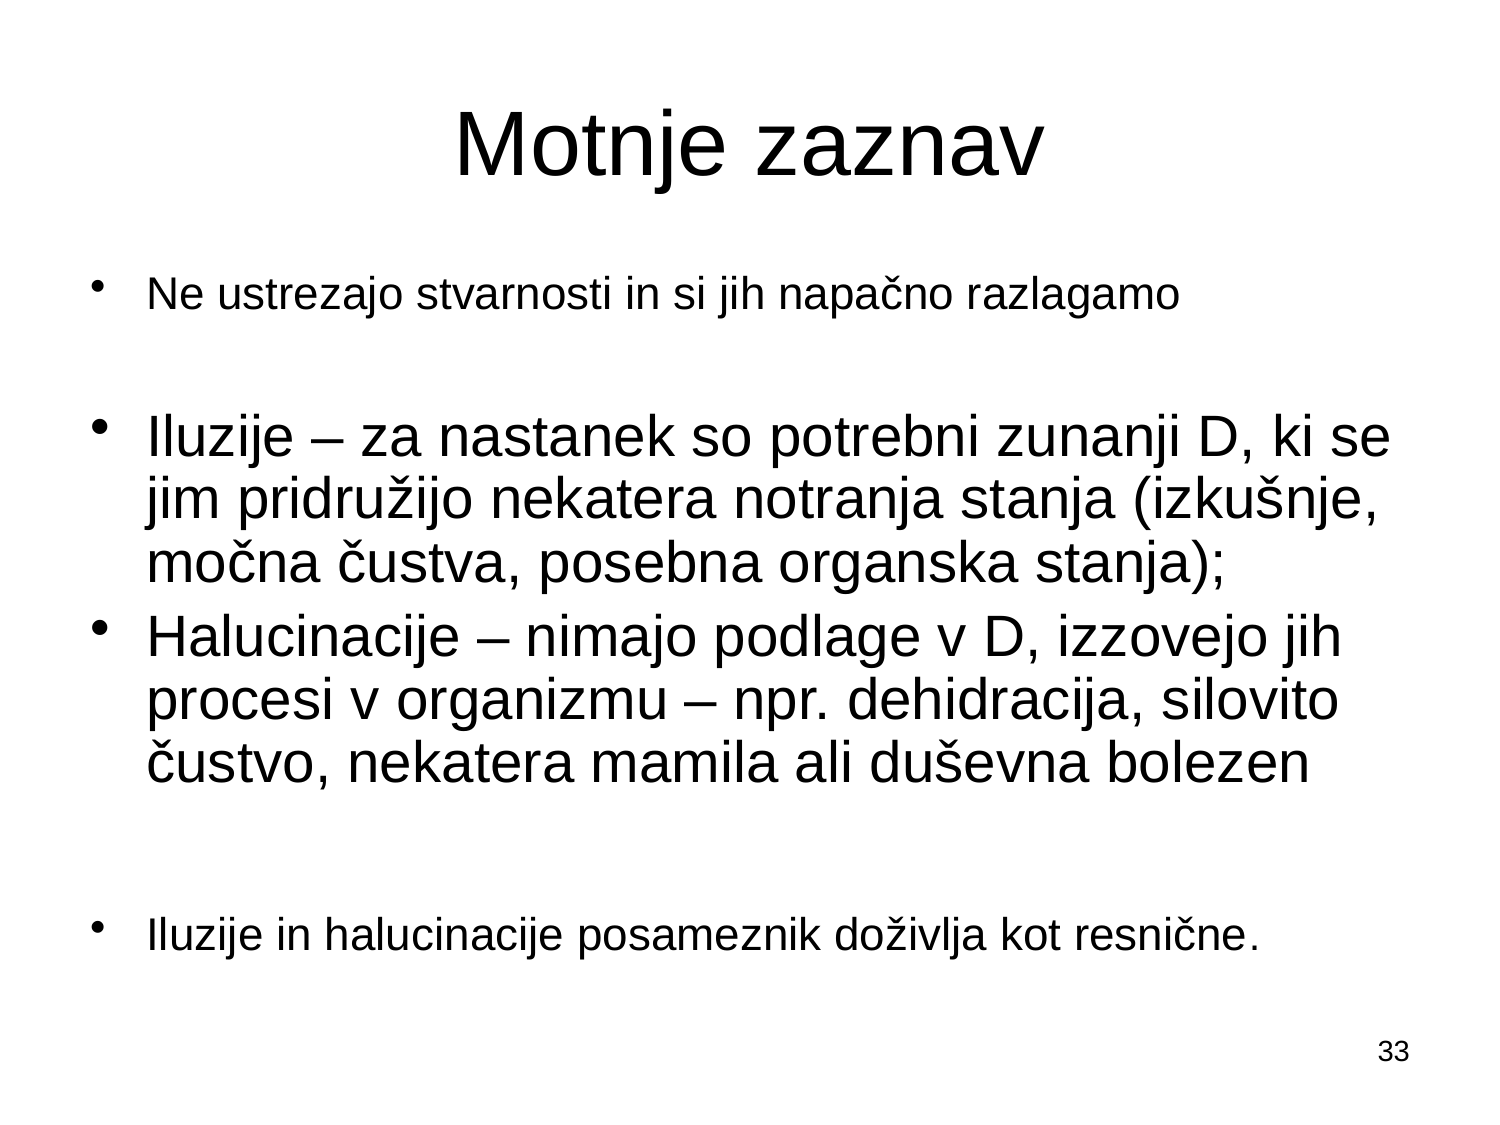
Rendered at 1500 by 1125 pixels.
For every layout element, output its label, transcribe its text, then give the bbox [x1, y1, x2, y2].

slide_number <number> [1074, 1024, 1425, 1103]
title Motnje zaznav [75, 45, 1425, 233]
list Ne ustrezajo stvarnosti in si jih napačno razlagamo Iluzije – za nastanek so potrebni zunanji D, ki se jim pridružijo nekatera notranja stanja (izkušnje, močna čustva, posebna organska stanja); Halucinacije – nimajo podlage v D, izzovejo jih procesi v organizmu – npr. dehidracija, silovito čustvo, nekatera mamila ali duševna bolezen Iluzije in halucinacije posameznik doživlja kot resnične. [75, 262, 1425, 1005]
